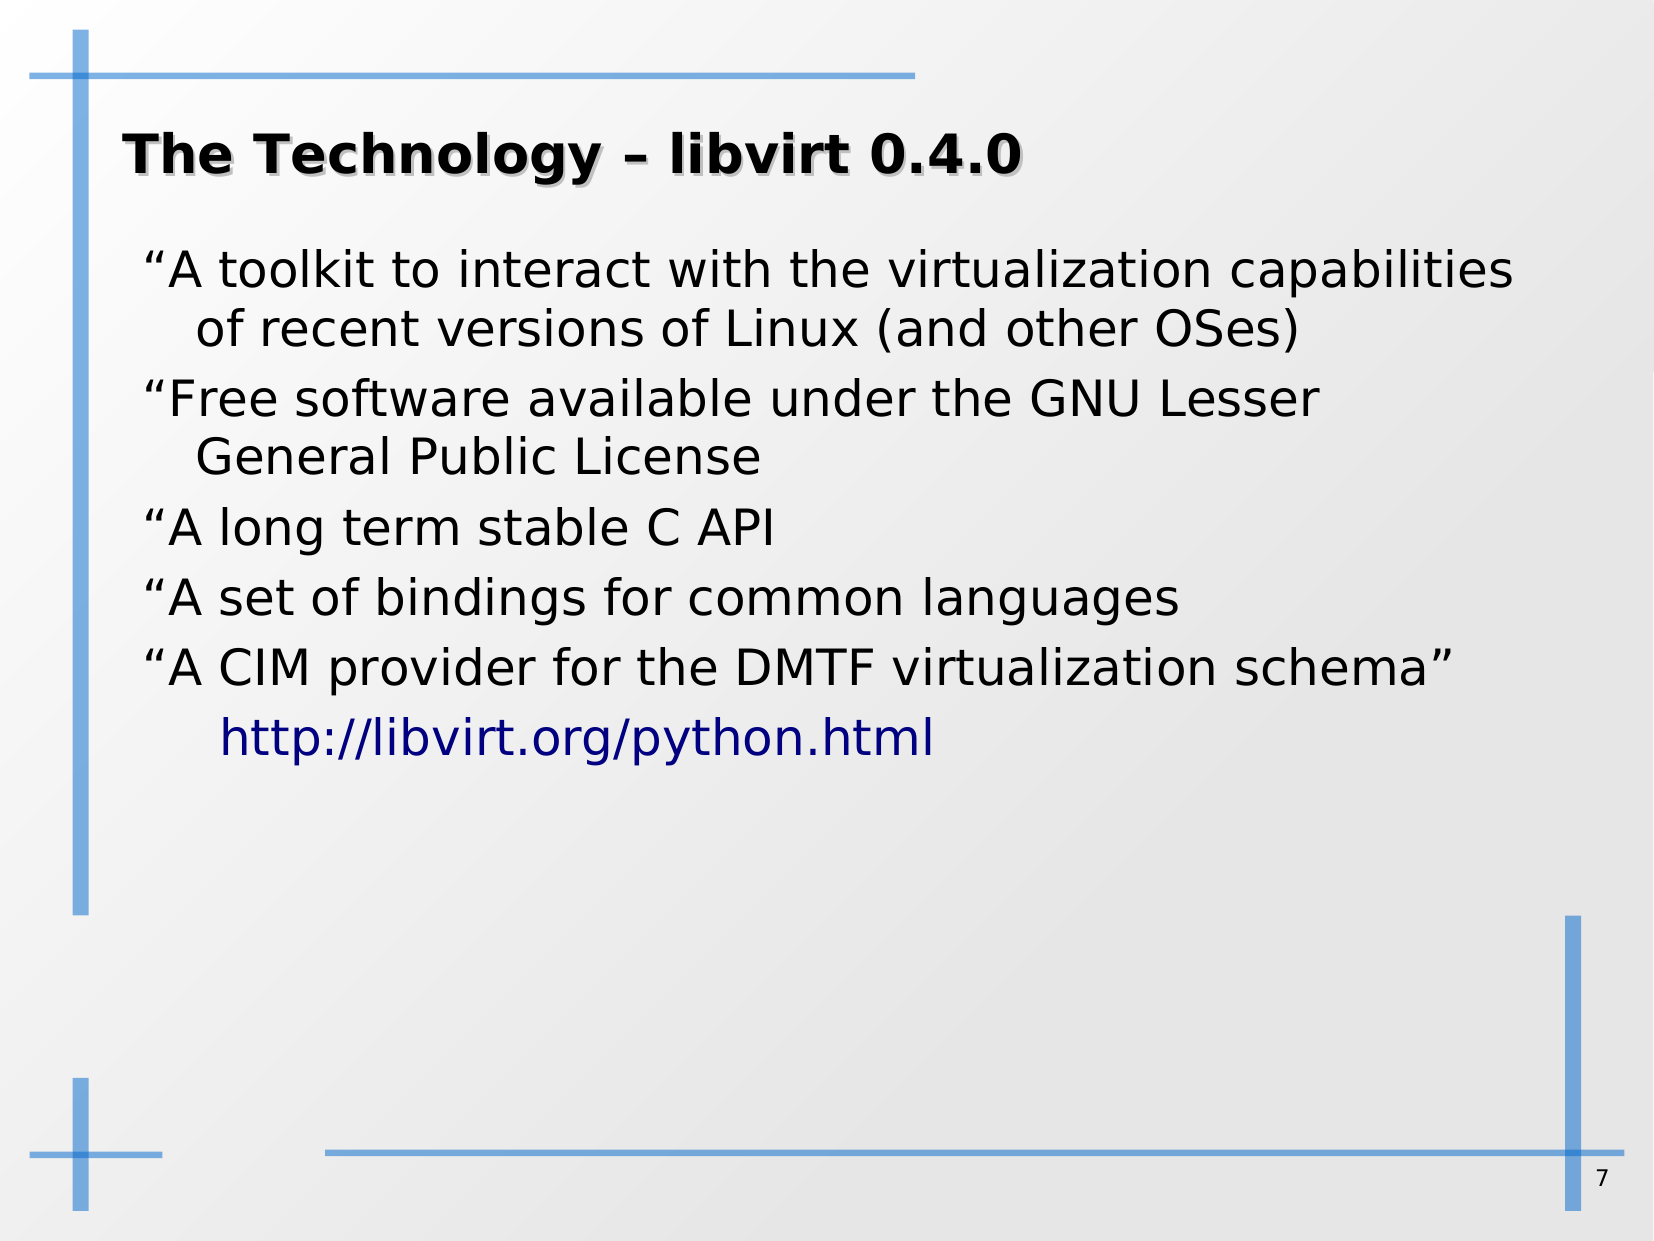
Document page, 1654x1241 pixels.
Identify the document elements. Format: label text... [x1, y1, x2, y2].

list “A toolkit to interact with the virtualization capabilities of recent versions of Linux (and other OSes) “Free software available under the GNU Lesser General Public License “A long term stable C API “A set of bindings for common languages “A CIM provider for the DMTF virtualization schema” http://libvirt.org/python.html [124, 241, 1526, 1133]
title The Technology – libvirt 0.4.0 [122, 91, 1524, 219]
